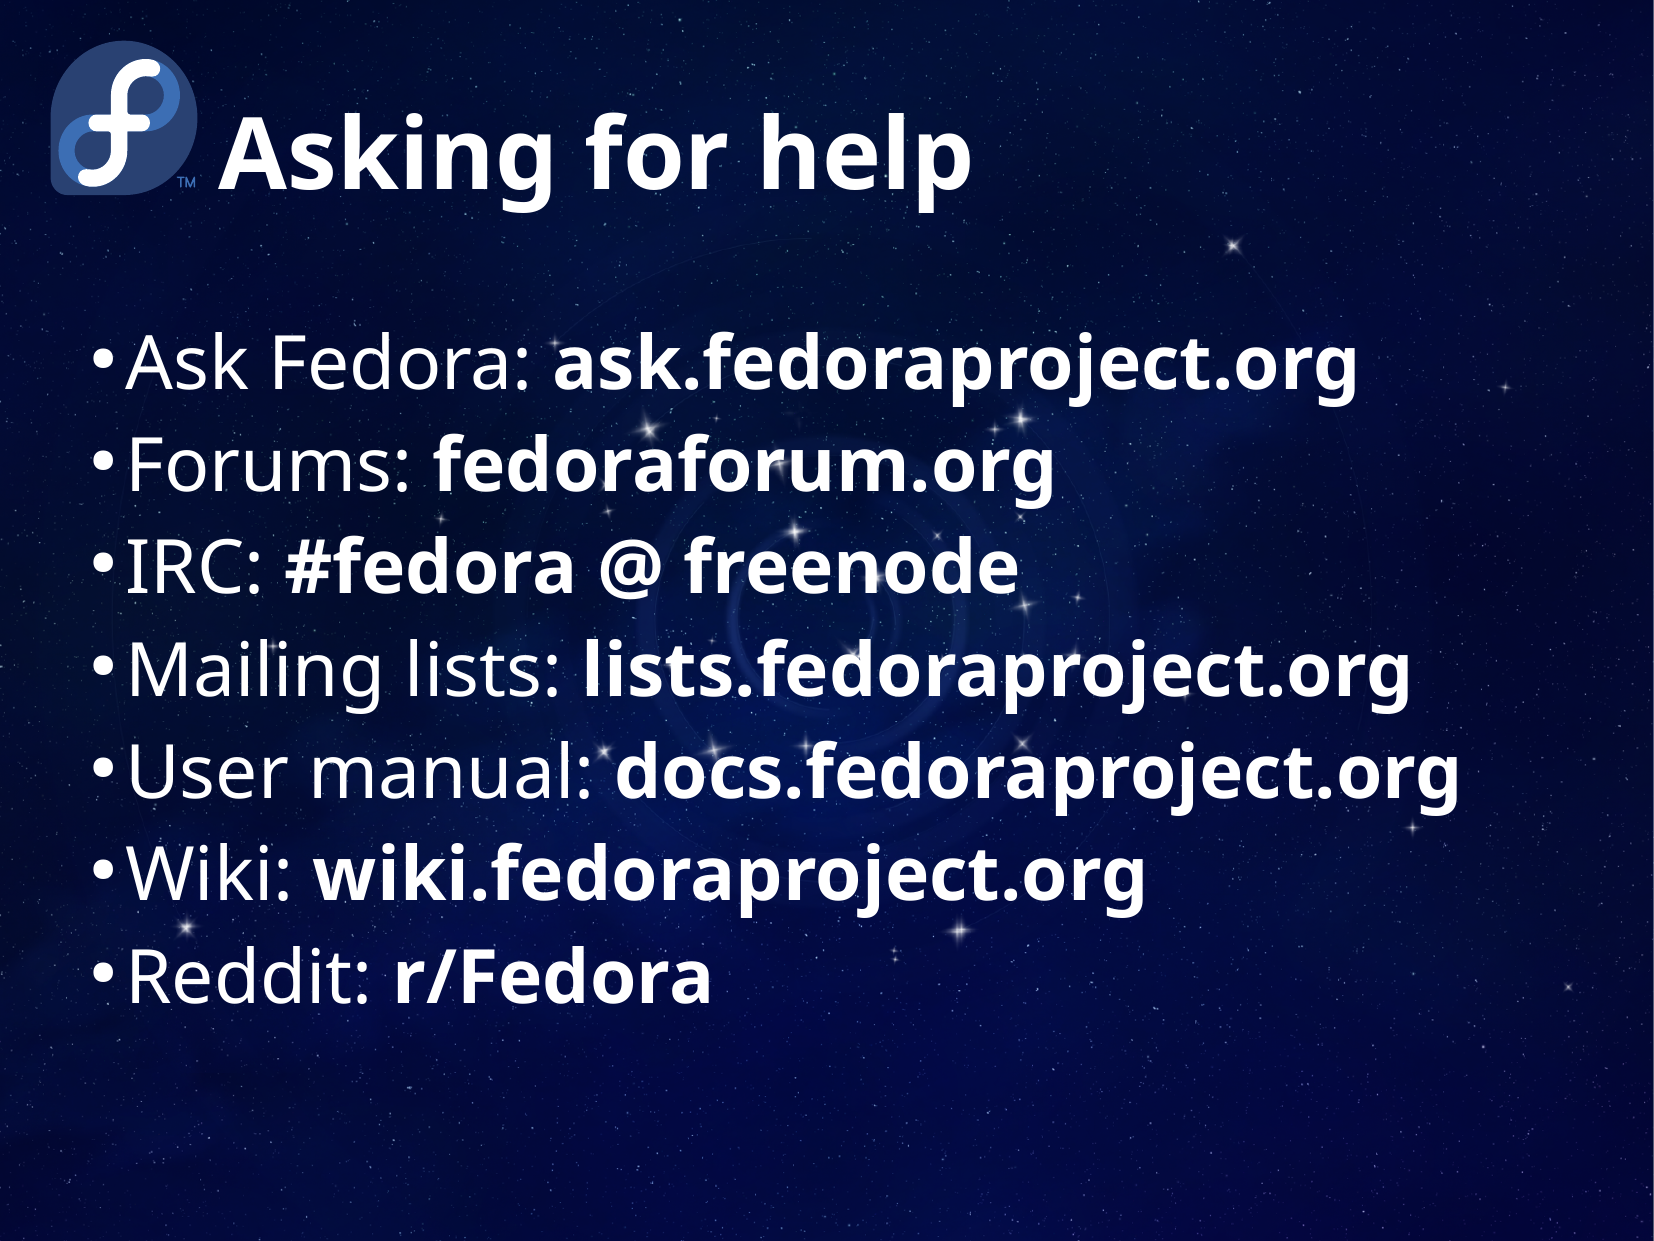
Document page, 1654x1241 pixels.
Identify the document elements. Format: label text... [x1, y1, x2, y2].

text_box [176, 176, 196, 188]
picture [0, 0, 1654, 1241]
text_box Asking for help [218, 82, 956, 215]
text_box Ask Fedora: ask.fedoraproject.org Forums: fedoraforum.org IRC: #fedora @ freenode Mailing lists: lists.fedoraproject.org User manual: docs.fedoraproject.org Wiki: wiki.fedoraproject.org Reddit: r/Fedora [75, 301, 1654, 1216]
text_box [50, 40, 198, 196]
